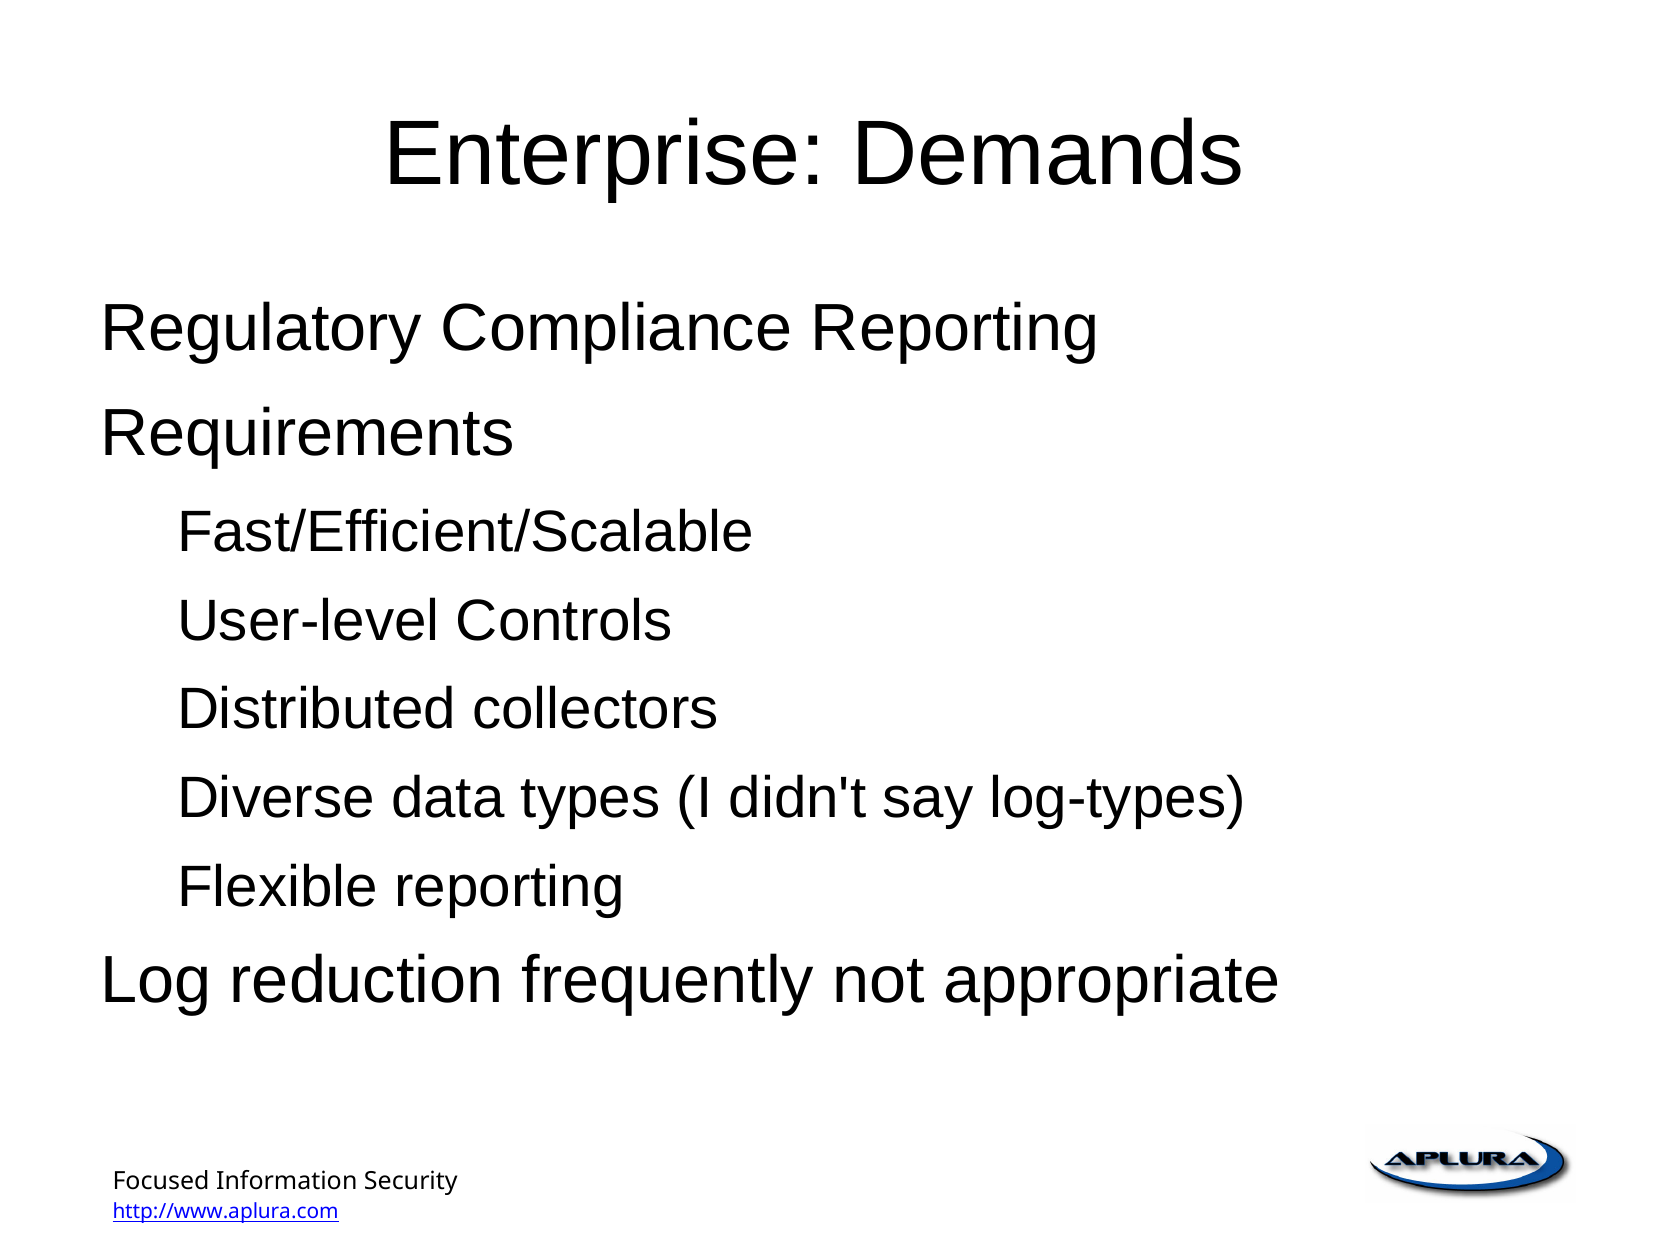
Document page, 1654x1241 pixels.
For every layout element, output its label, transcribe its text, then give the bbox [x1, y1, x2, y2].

title Enterprise: Demands [82, 56, 1571, 250]
picture [1365, 1124, 1576, 1203]
list Regulatory Compliance Reporting Requirements Fast/Efficient/Scalable User-level Controls Distributed collectors Diverse data types (I didn't say log-types) Flexible reporting Log reduction frequently not appropriate [82, 290, 1571, 1109]
